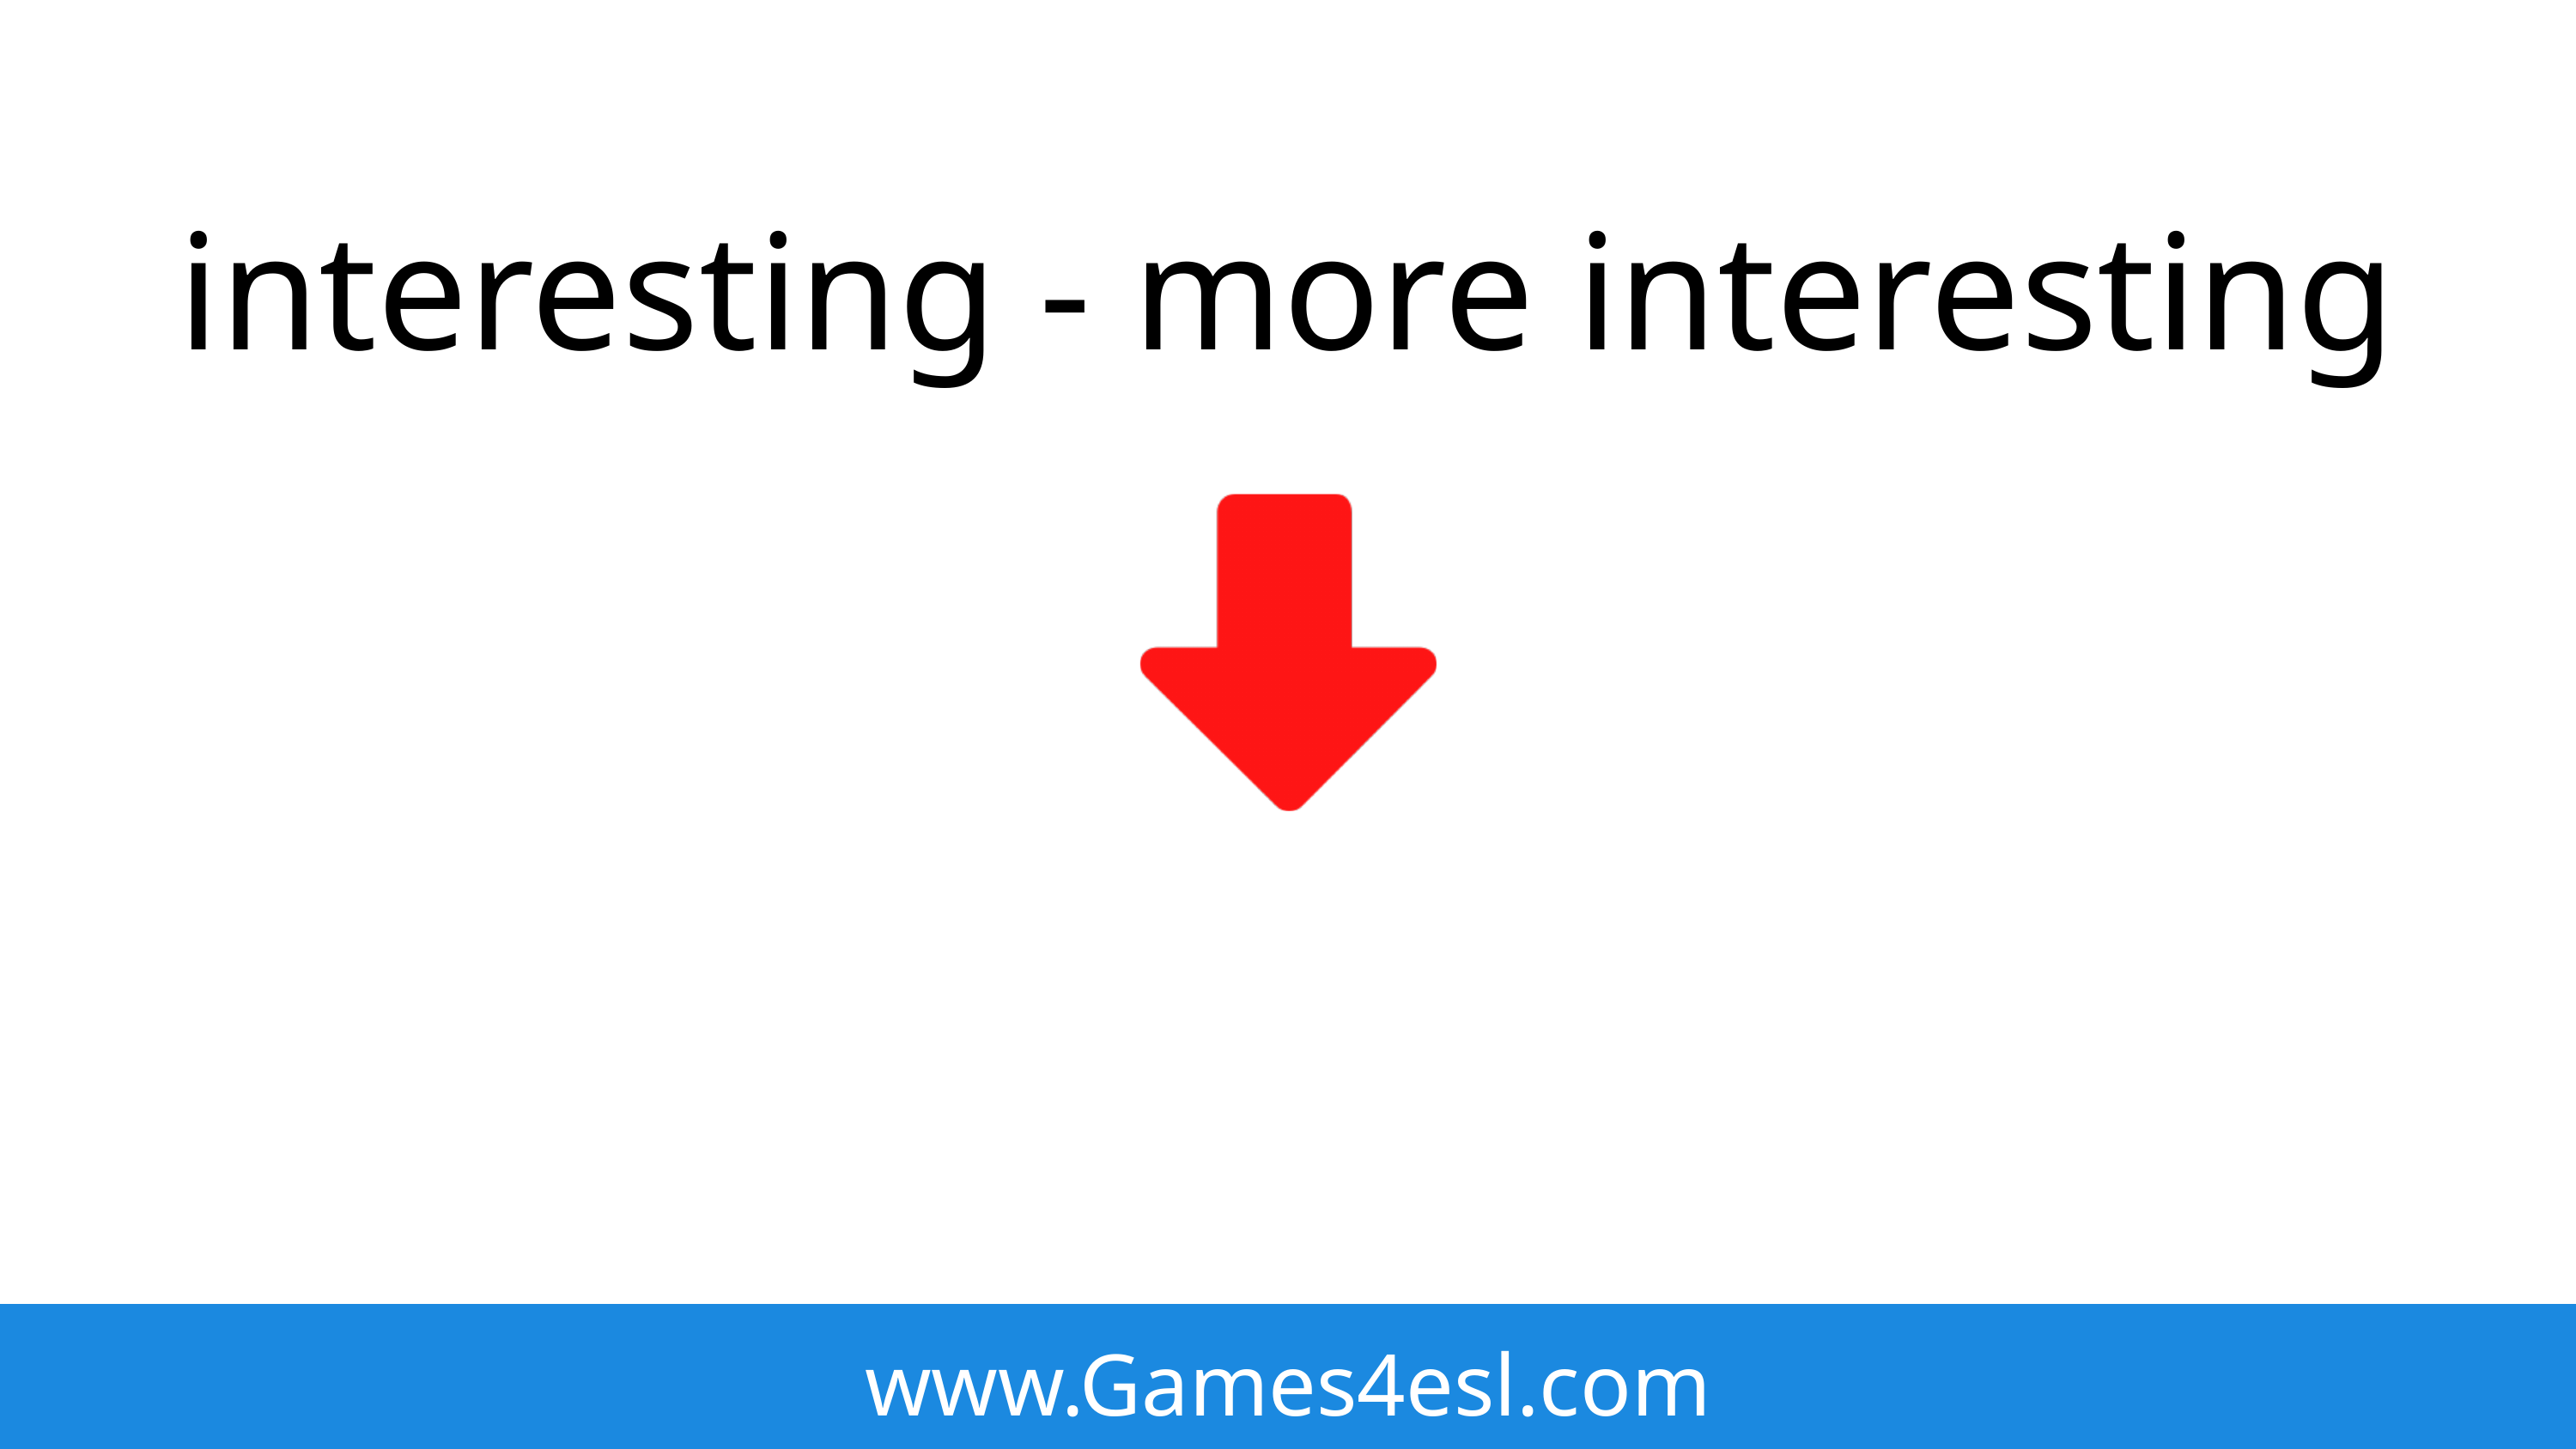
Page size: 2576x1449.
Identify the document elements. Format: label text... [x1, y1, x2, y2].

text_box www.Games4esl.com [842, 1314, 1734, 1426]
picture [1139, 494, 1437, 811]
text_box [0, 1304, 2576, 1449]
text_box interesting - more interesting [0, 156, 2576, 369]
